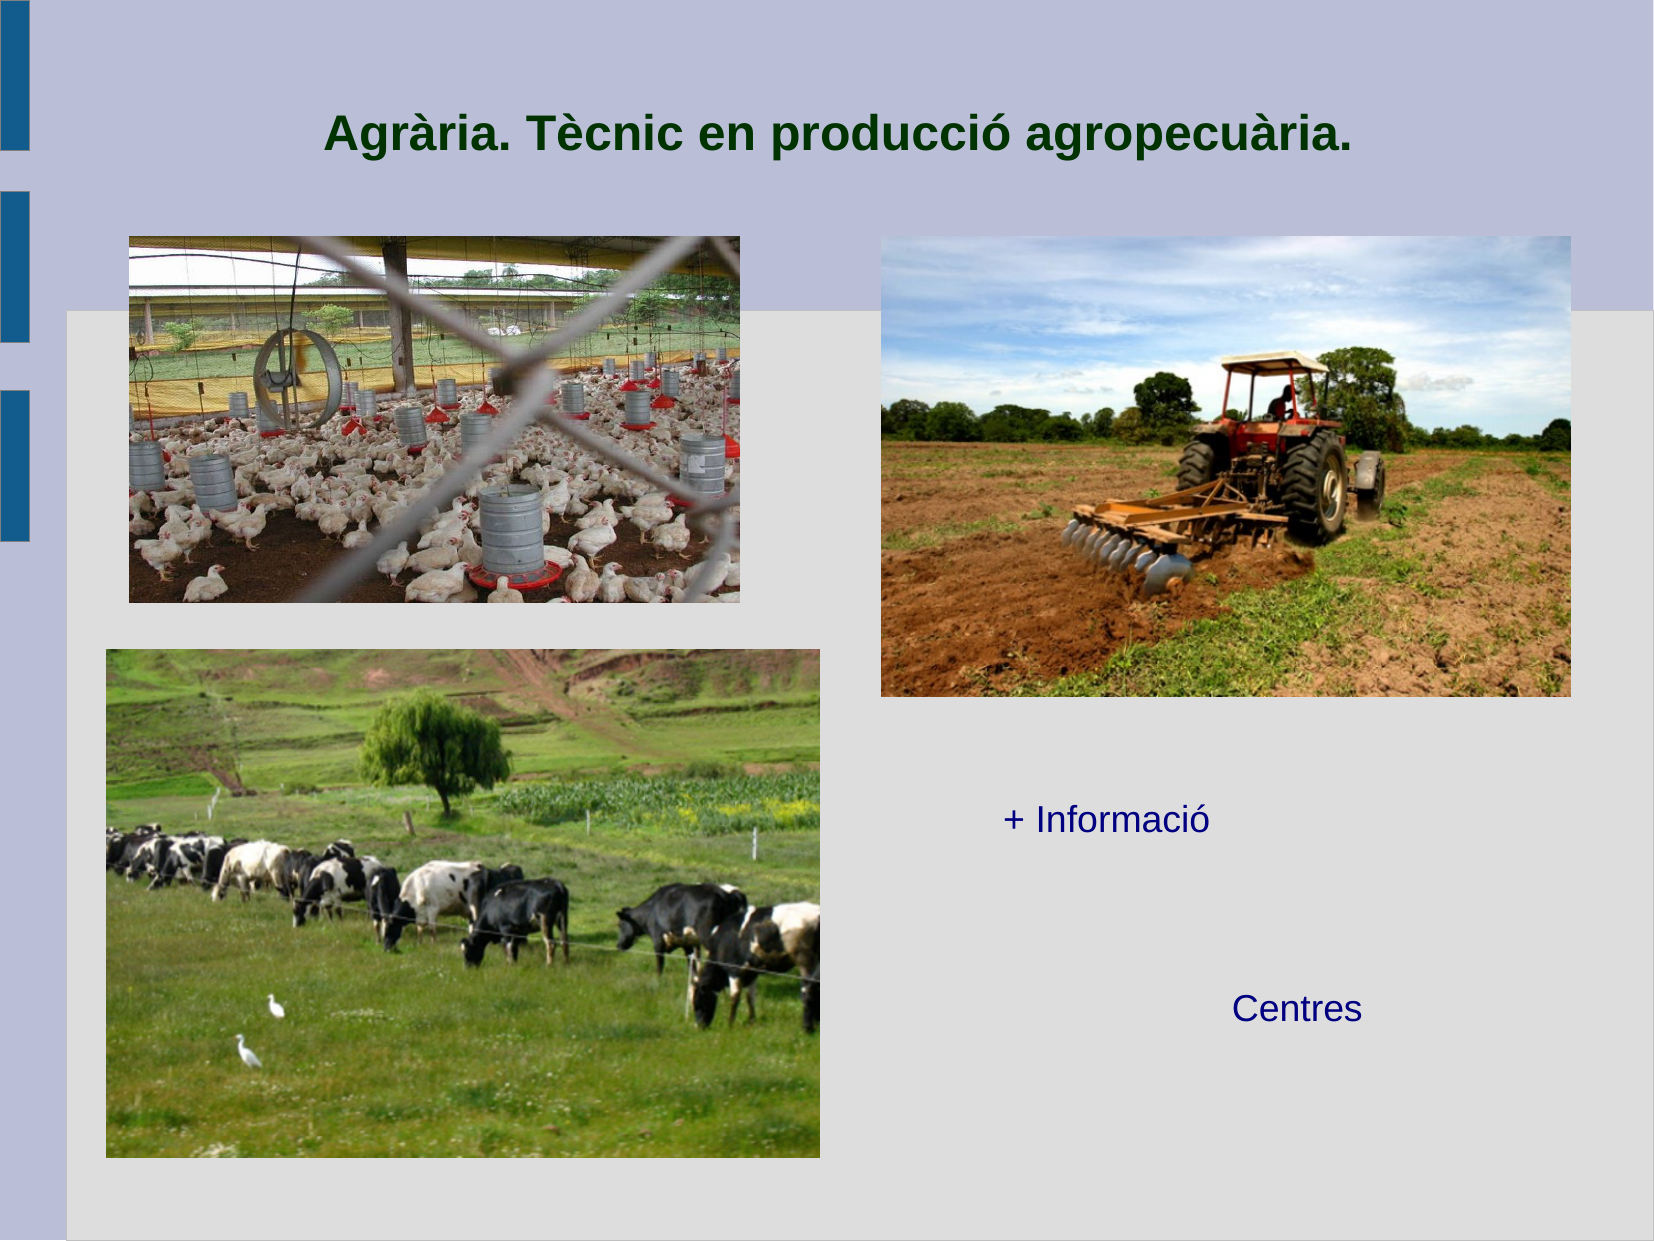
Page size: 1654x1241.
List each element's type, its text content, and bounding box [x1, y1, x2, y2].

picture [129, 236, 740, 603]
picture [106, 649, 820, 1158]
picture [881, 236, 1571, 697]
text_box Centres [1217, 980, 1406, 1051]
text_box + Informació [988, 791, 1252, 862]
title Agrària. Tècnic en producció agropecuària. [129, 29, 1548, 237]
